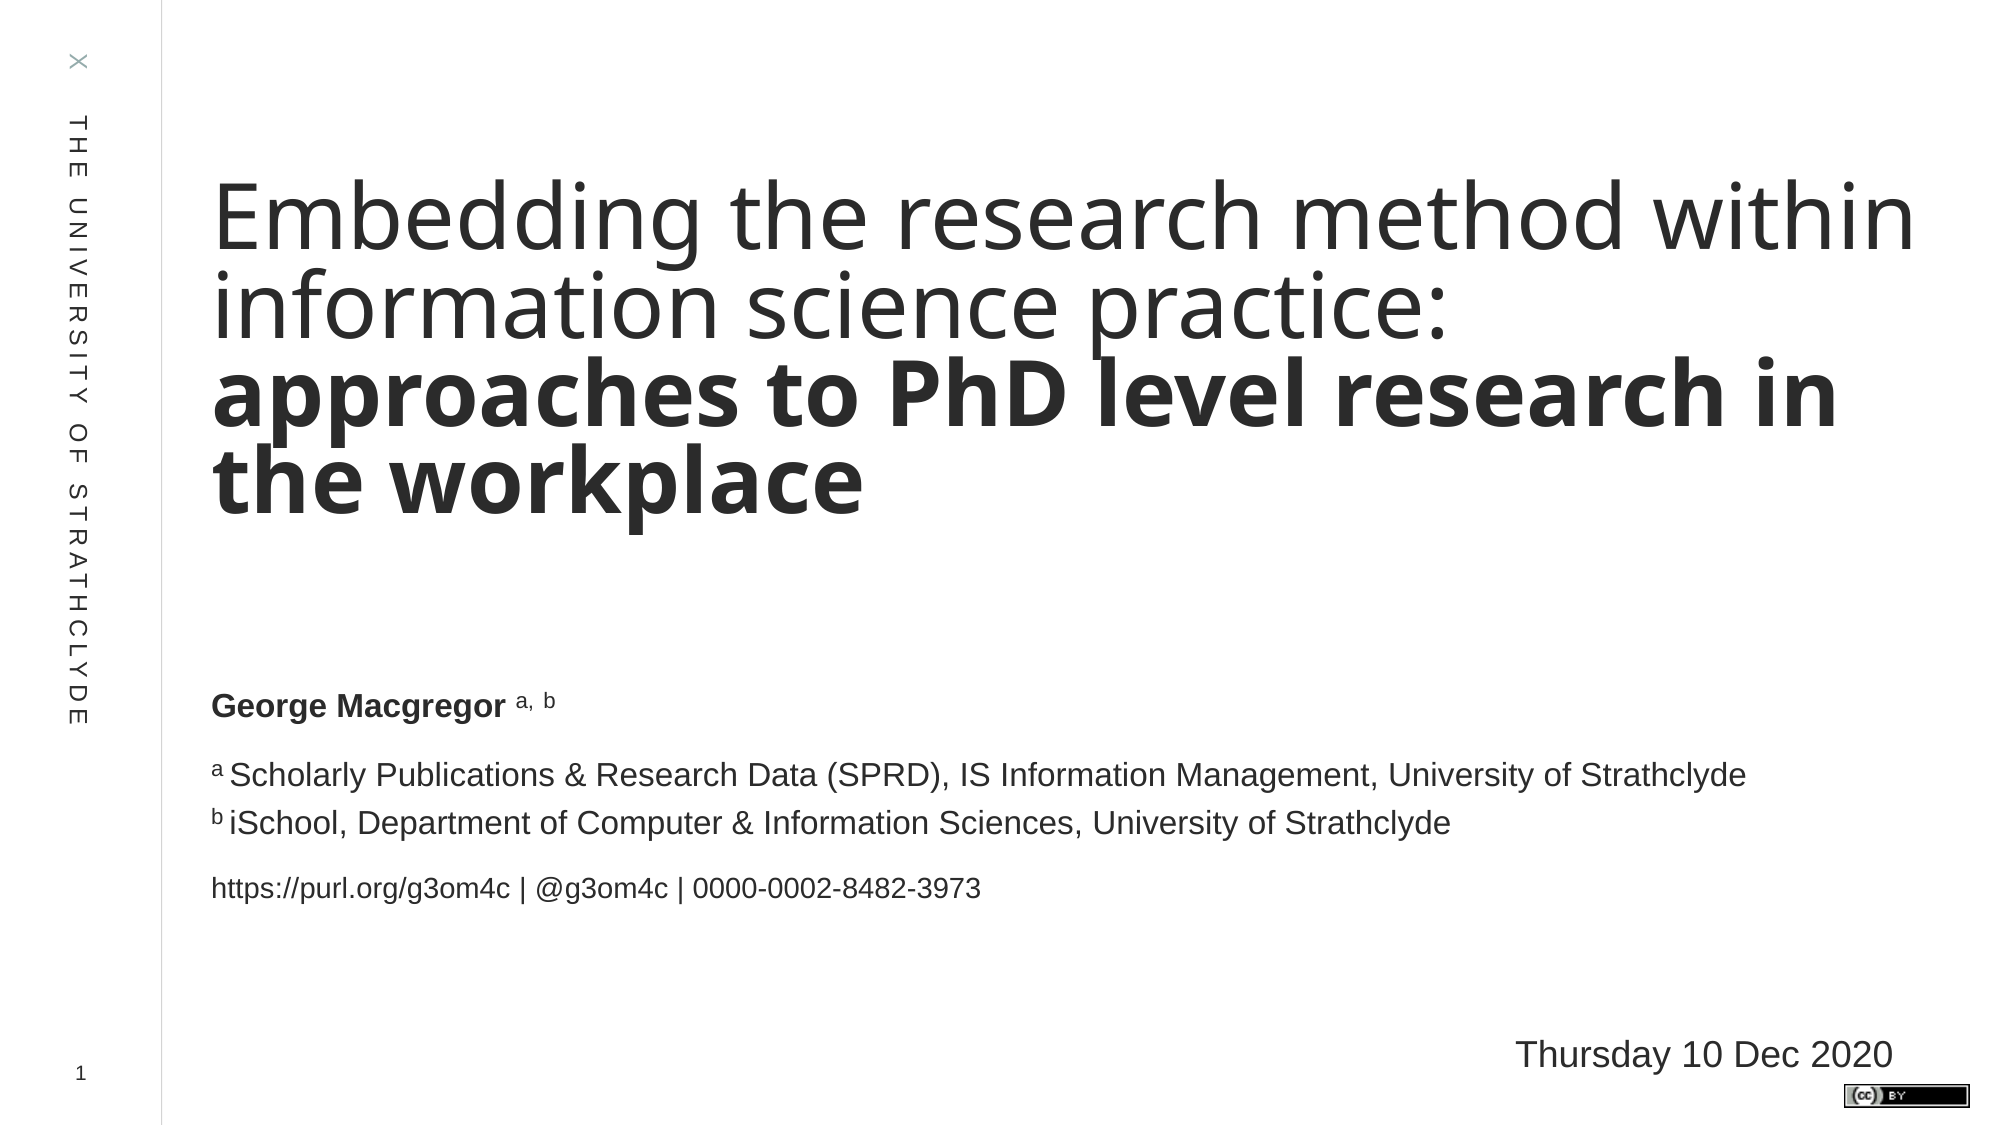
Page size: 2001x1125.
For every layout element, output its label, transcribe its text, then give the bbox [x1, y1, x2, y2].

title Embedding the research method within information science practice: approaches to PhD level research in the workplace [210, 148, 1955, 443]
text_box Thursday 10 Dec 2020 [1500, 1022, 1926, 1084]
text_box 1 [38, 1052, 123, 1091]
list George Macgregor a, b a Scholarly Publications & Research Data (SPRD), IS Information Management, University of Strathclyde b iSchool, Department of Computer & Information Sciences, University of Strathclyde https://purl.org/g3om4c | @g3om4c | 0000-0002-8482-3973 [210, 669, 1845, 1057]
picture [1844, 1084, 1970, 1108]
